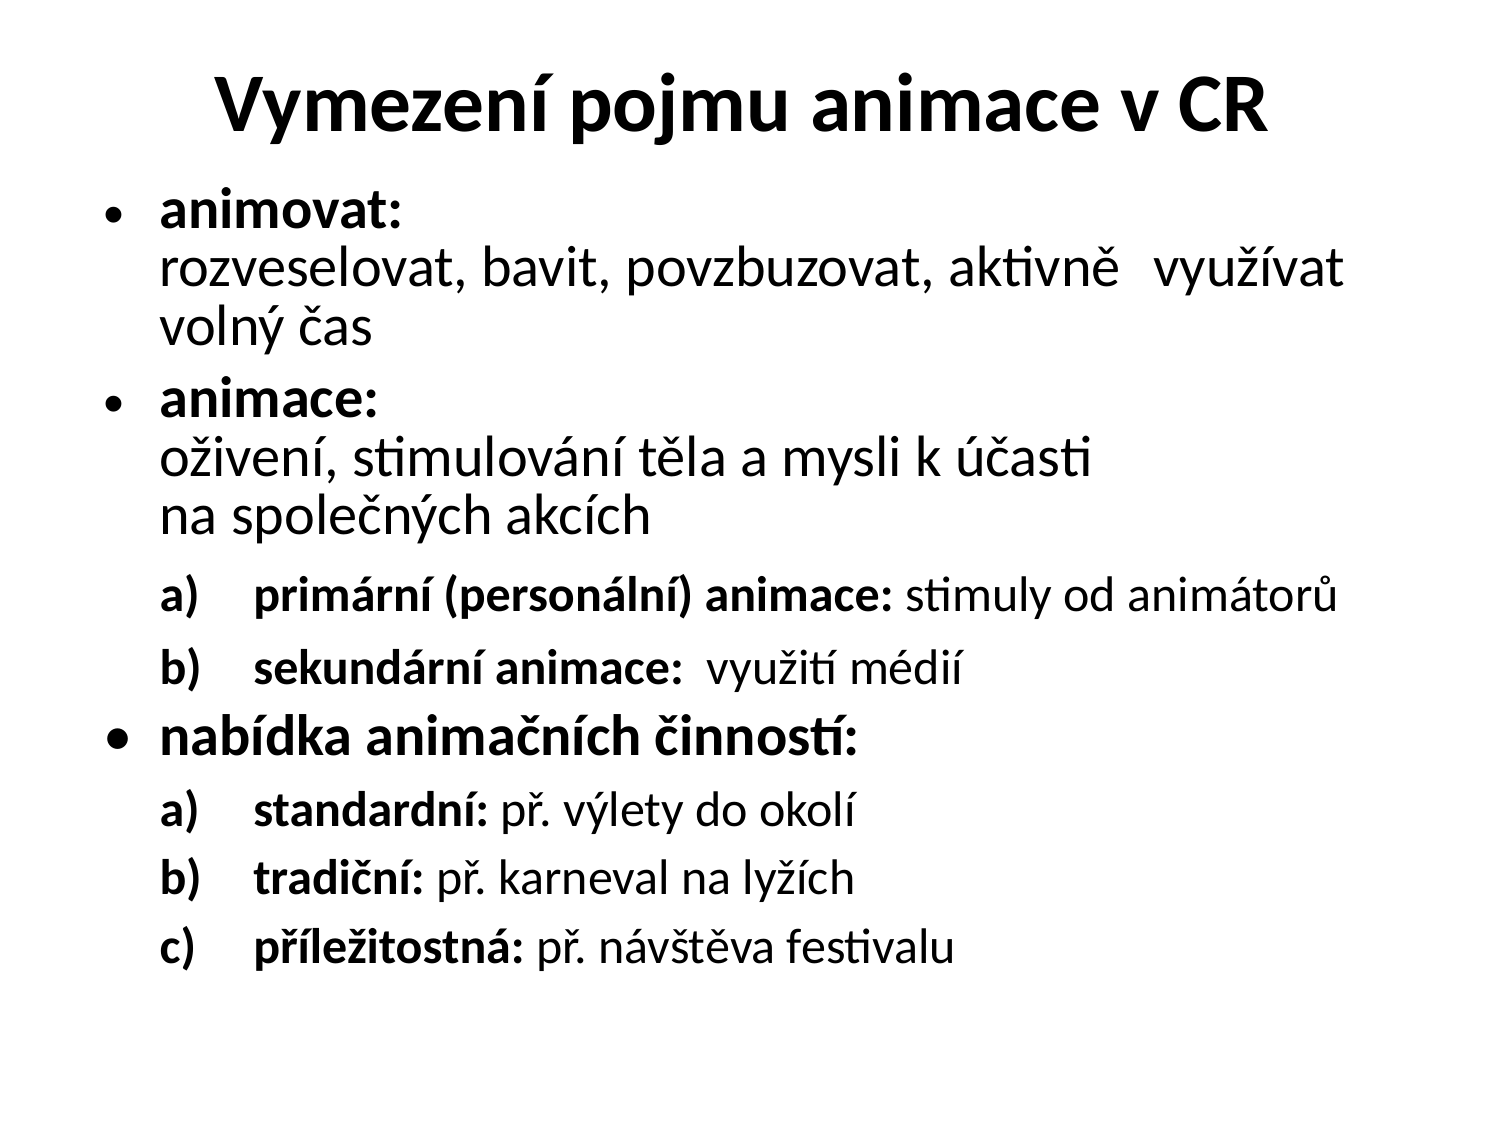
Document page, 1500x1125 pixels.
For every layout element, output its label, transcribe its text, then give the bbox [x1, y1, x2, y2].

list animovat: rozveselovat, bavit, povzbuzovat, aktivně využívat volný čas animace: oživení, stimulování těla a mysli k účasti na společných akcích a) primární (personální) animace: stimuly od animátorů b) sekundární animace: využití médií nabídka animačních činností: a) standardní: př. výlety do okolí b) tradiční: př. karneval na lyžích c) příležitostná: př. návštěva festivalu [88, 177, 1439, 1125]
title Vymezení pojmu animace v CR [67, 29, 1418, 193]
